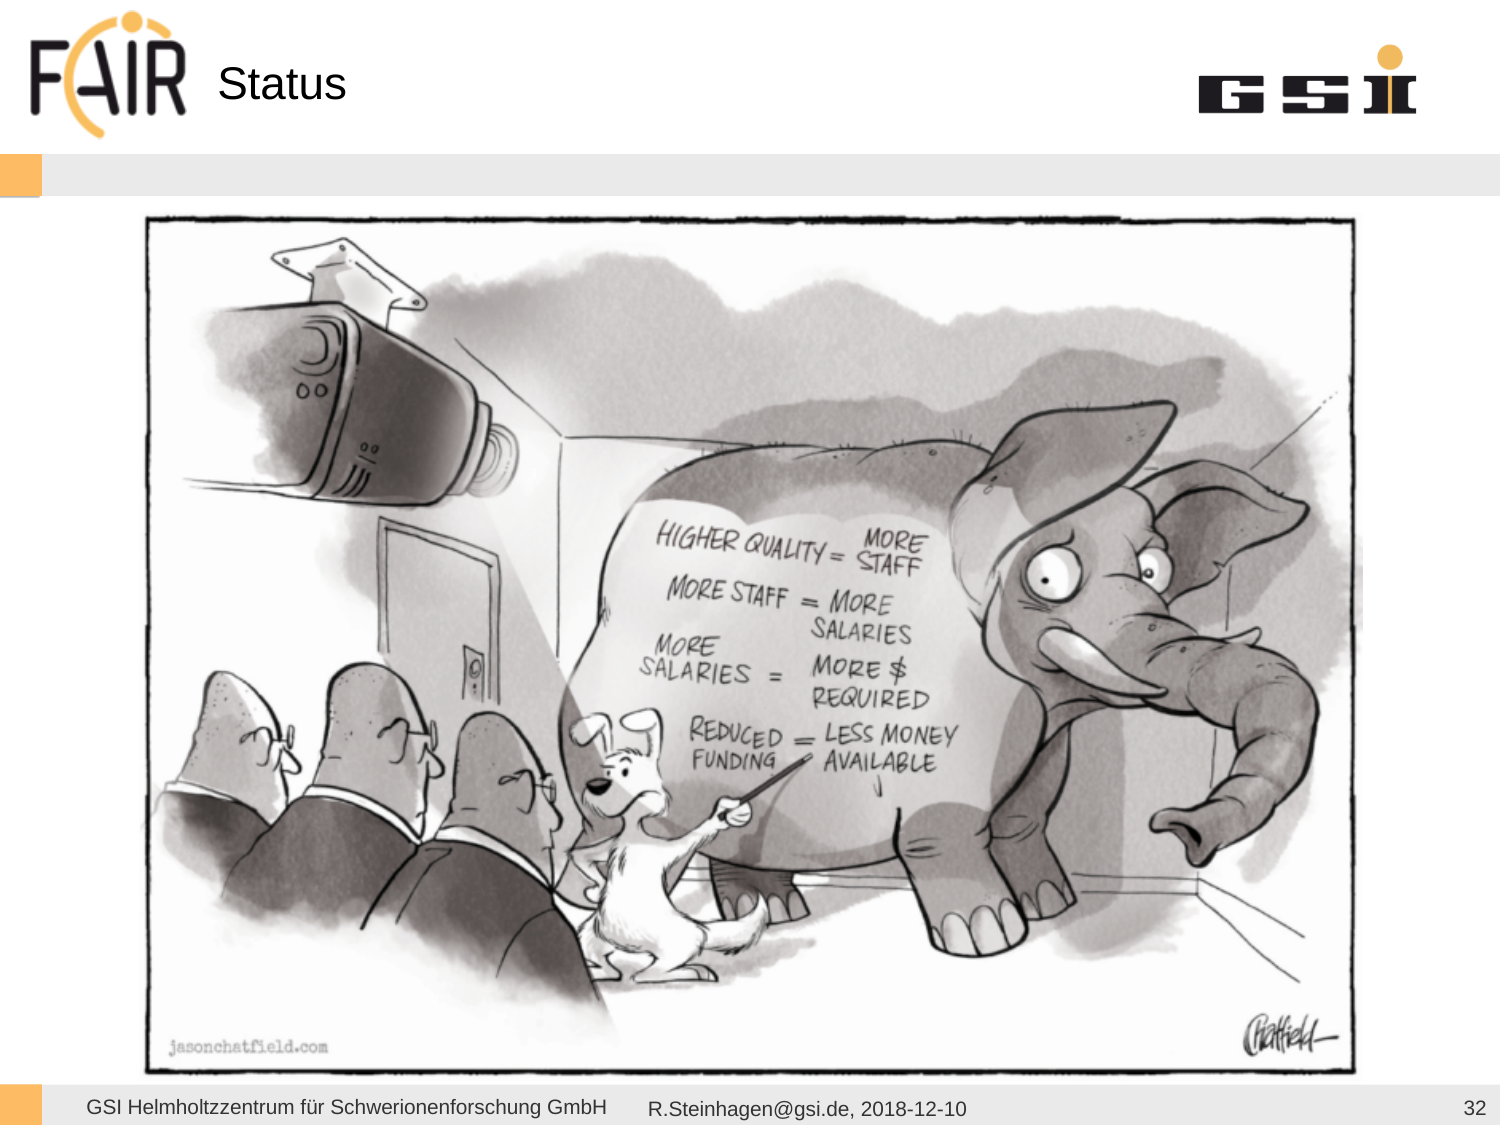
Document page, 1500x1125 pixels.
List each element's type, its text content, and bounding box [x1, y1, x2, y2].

title Status [217, 20, 1109, 147]
picture [139, 212, 1363, 1081]
picture [1197, 42, 1419, 117]
picture [30, 9, 187, 141]
